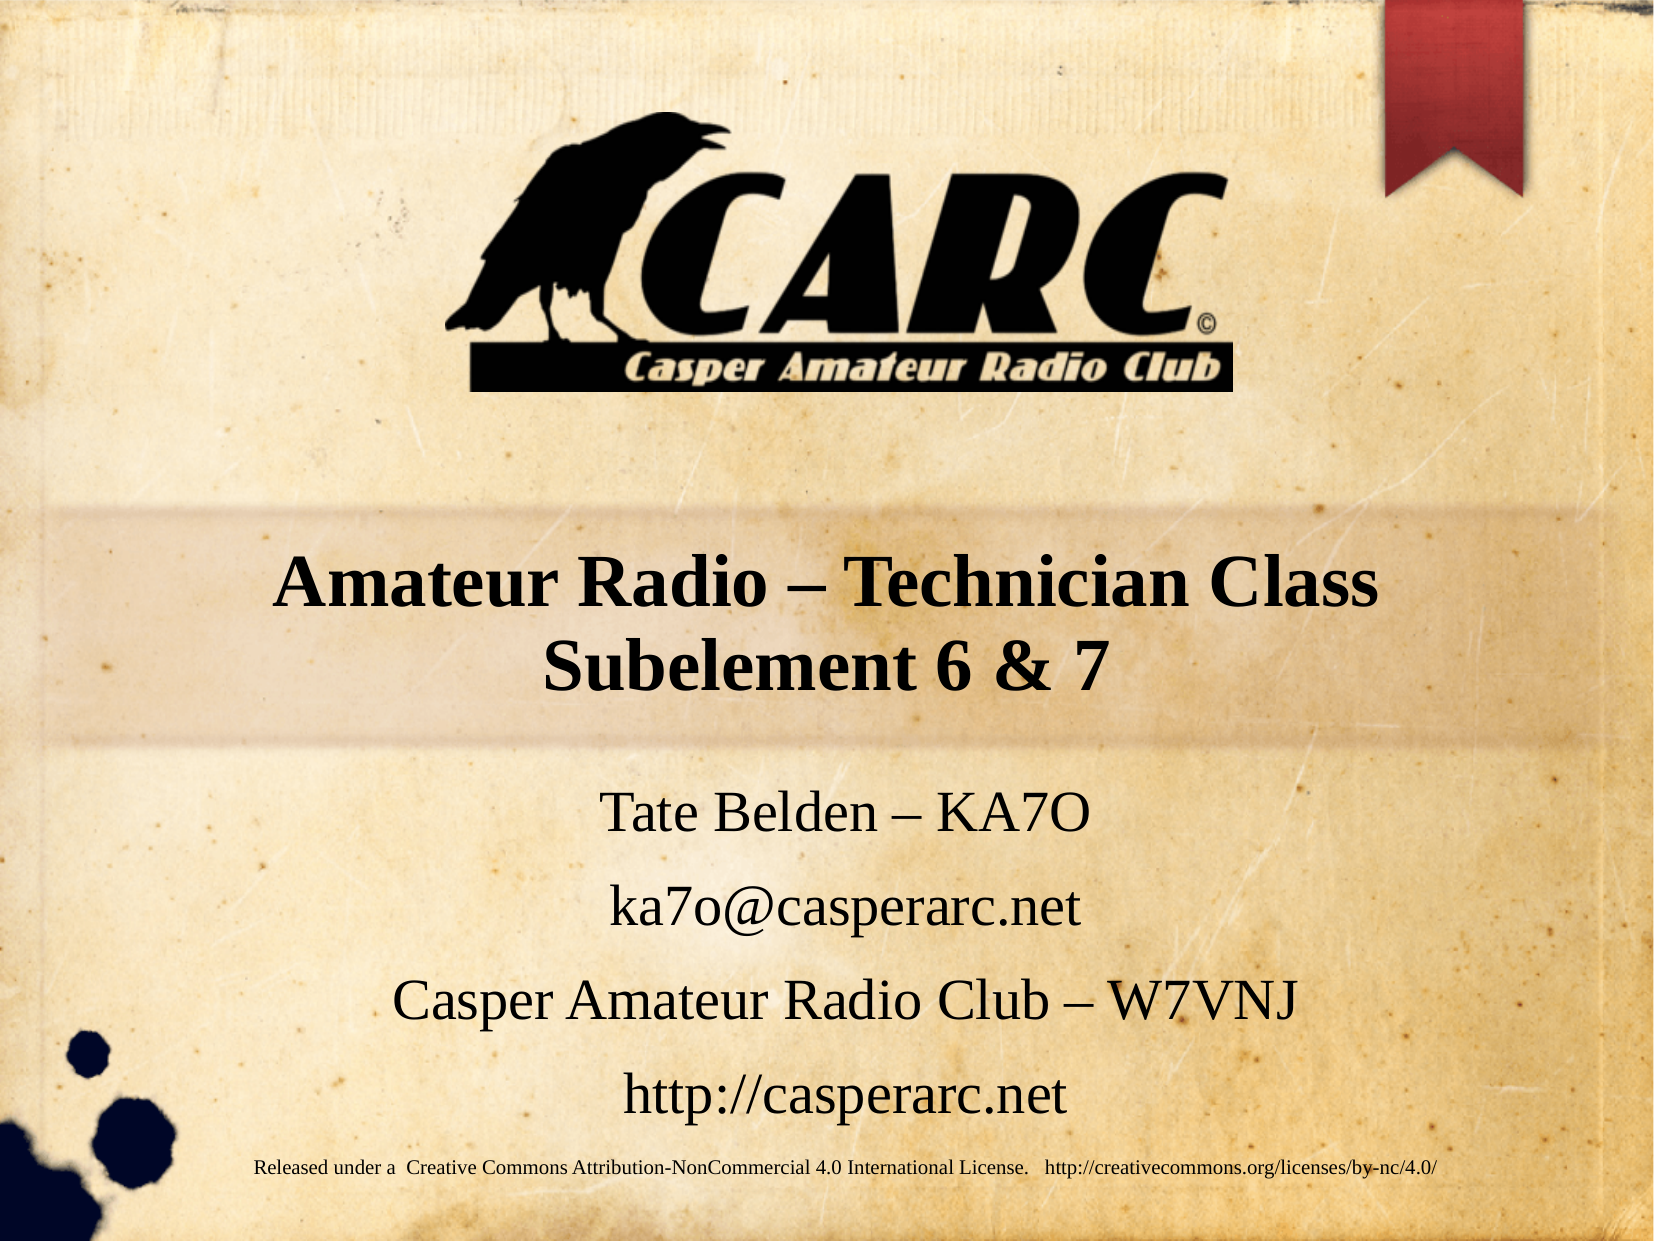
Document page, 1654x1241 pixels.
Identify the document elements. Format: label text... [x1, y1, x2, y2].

title Amateur Radio – Technician Class Subelement 6 & 7 [82, 519, 1571, 727]
list Tate Belden – KA7O ka7o@casperarc.net Casper Amateur Radio Club – W7VNJ http://casperarc.net Released under a Creative Commons Attribution-NonCommercial 4.0 International License. http://creativecommons.org/licenses/by-nc/4.0/ [82, 779, 1538, 1205]
picture [0, 0, 1654, 1241]
